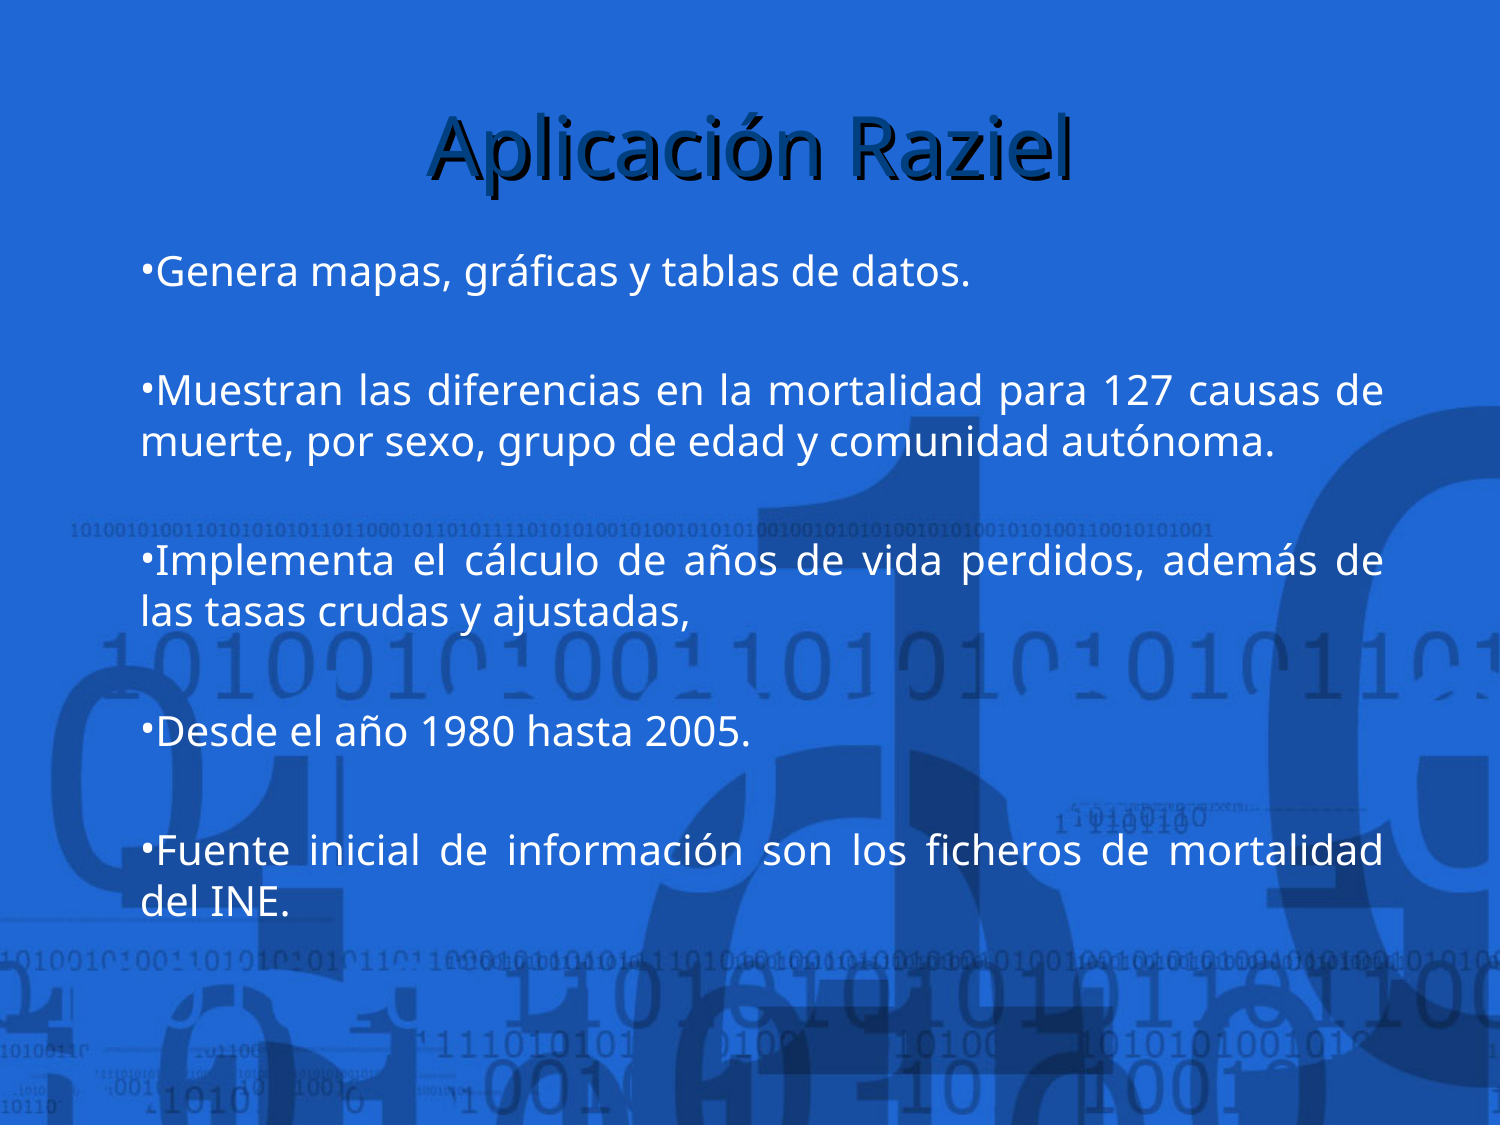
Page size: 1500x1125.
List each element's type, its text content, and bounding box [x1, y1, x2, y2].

list Genera mapas, gráficas y tablas de datos. Muestran las diferencias en la mortalidad para 127 causas de muerte, por sexo, grupo de edad y comunidad autónoma. Implementa el cálculo de años de vida perdidos, además de las tasas crudas y ajustadas, Desde el año 1980 hasta 2005. Fuente inicial de información son los ficheros de mortalidad del INE. [125, 237, 1401, 1016]
picture [0, 0, 1500, 1125]
title Aplicación Raziel [75, 49, 1426, 238]
